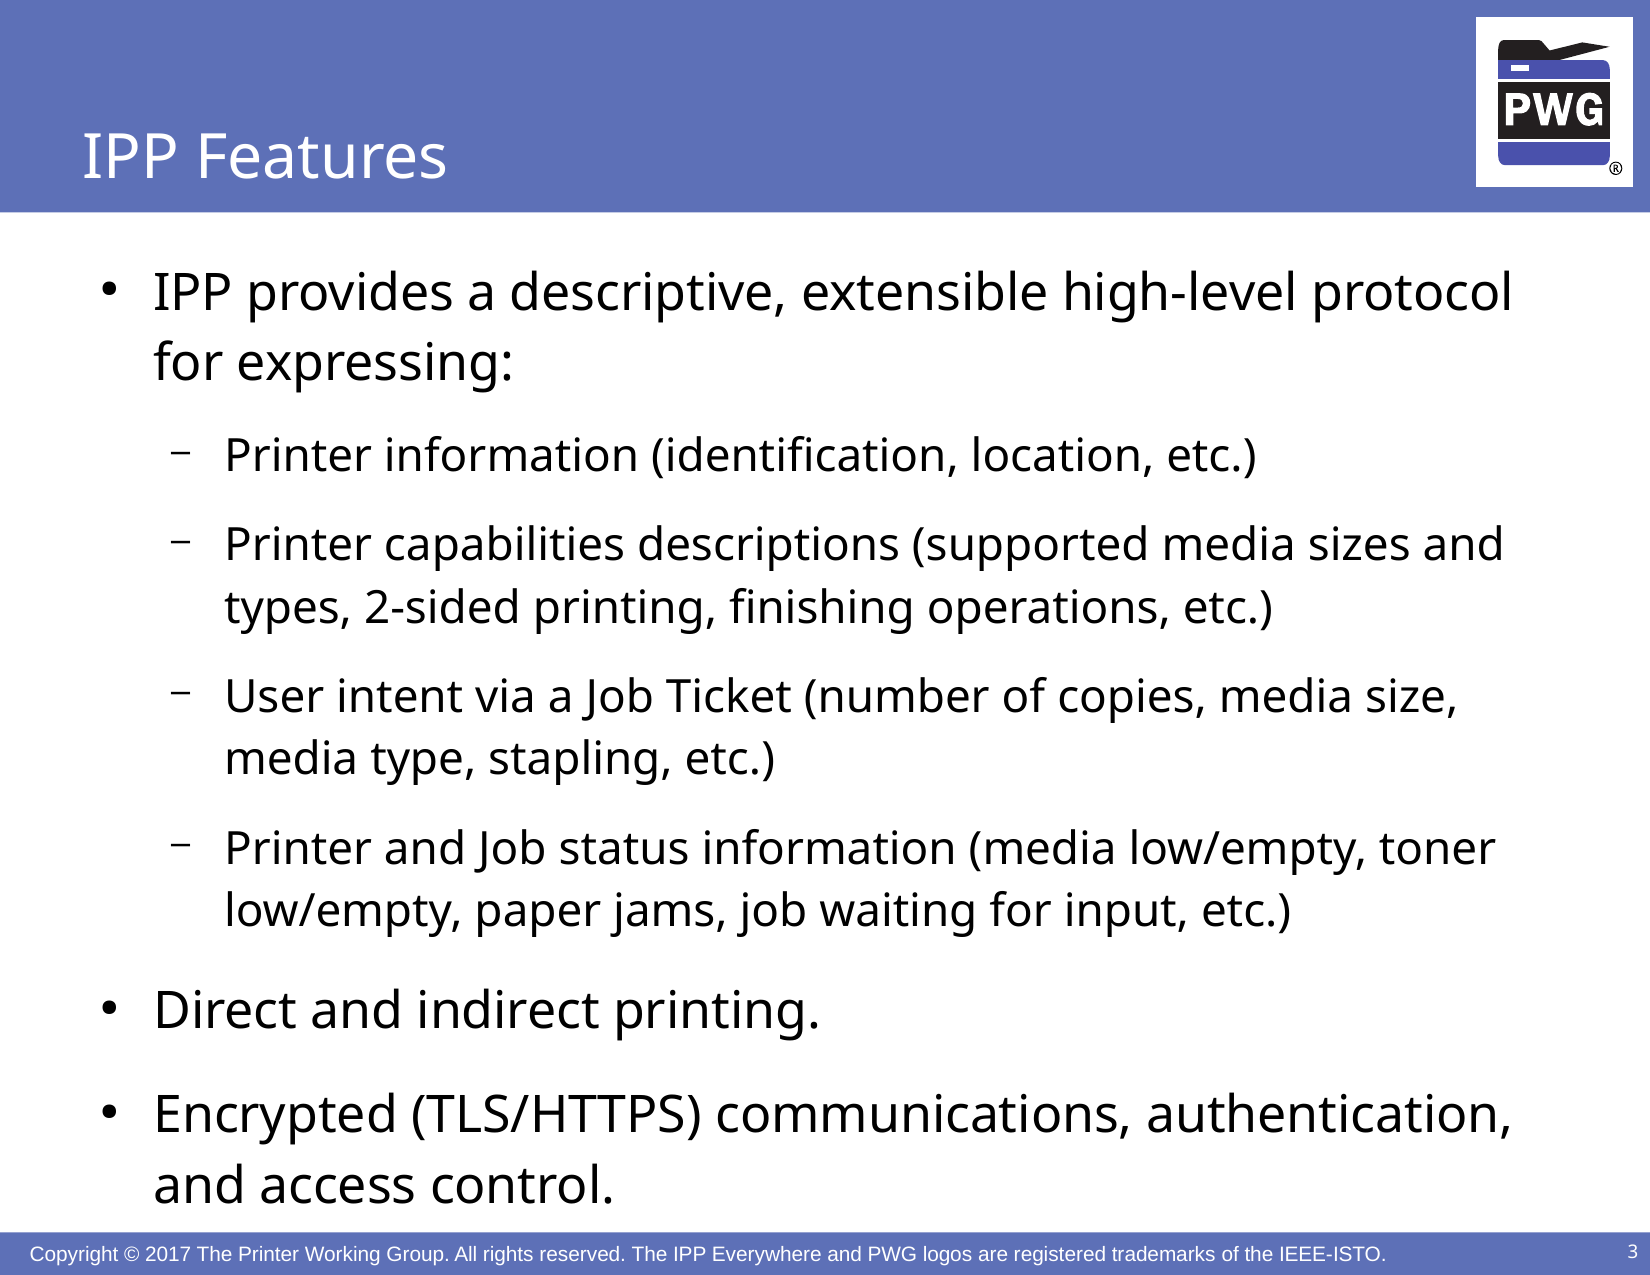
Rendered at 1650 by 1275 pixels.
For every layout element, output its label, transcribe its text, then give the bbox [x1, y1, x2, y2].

title IPP Features [82, 8, 1449, 198]
list IPP provides a descriptive, extensible high-level protocol for expressing: Printer information (identification, location, etc.) Printer capabilities descriptions (supported media sizes and types, 2-sided printing, finishing operations, etc.) User intent via a Job Ticket (number of copies, media size, media type, stapling, etc.) Printer and Job status information (media low/empty, toner low/empty, paper jams, job waiting for input, etc.) Direct and indirect printing. Encrypted (TLS/HTTPS) communications, authentication, and access control. [82, 254, 1568, 1233]
